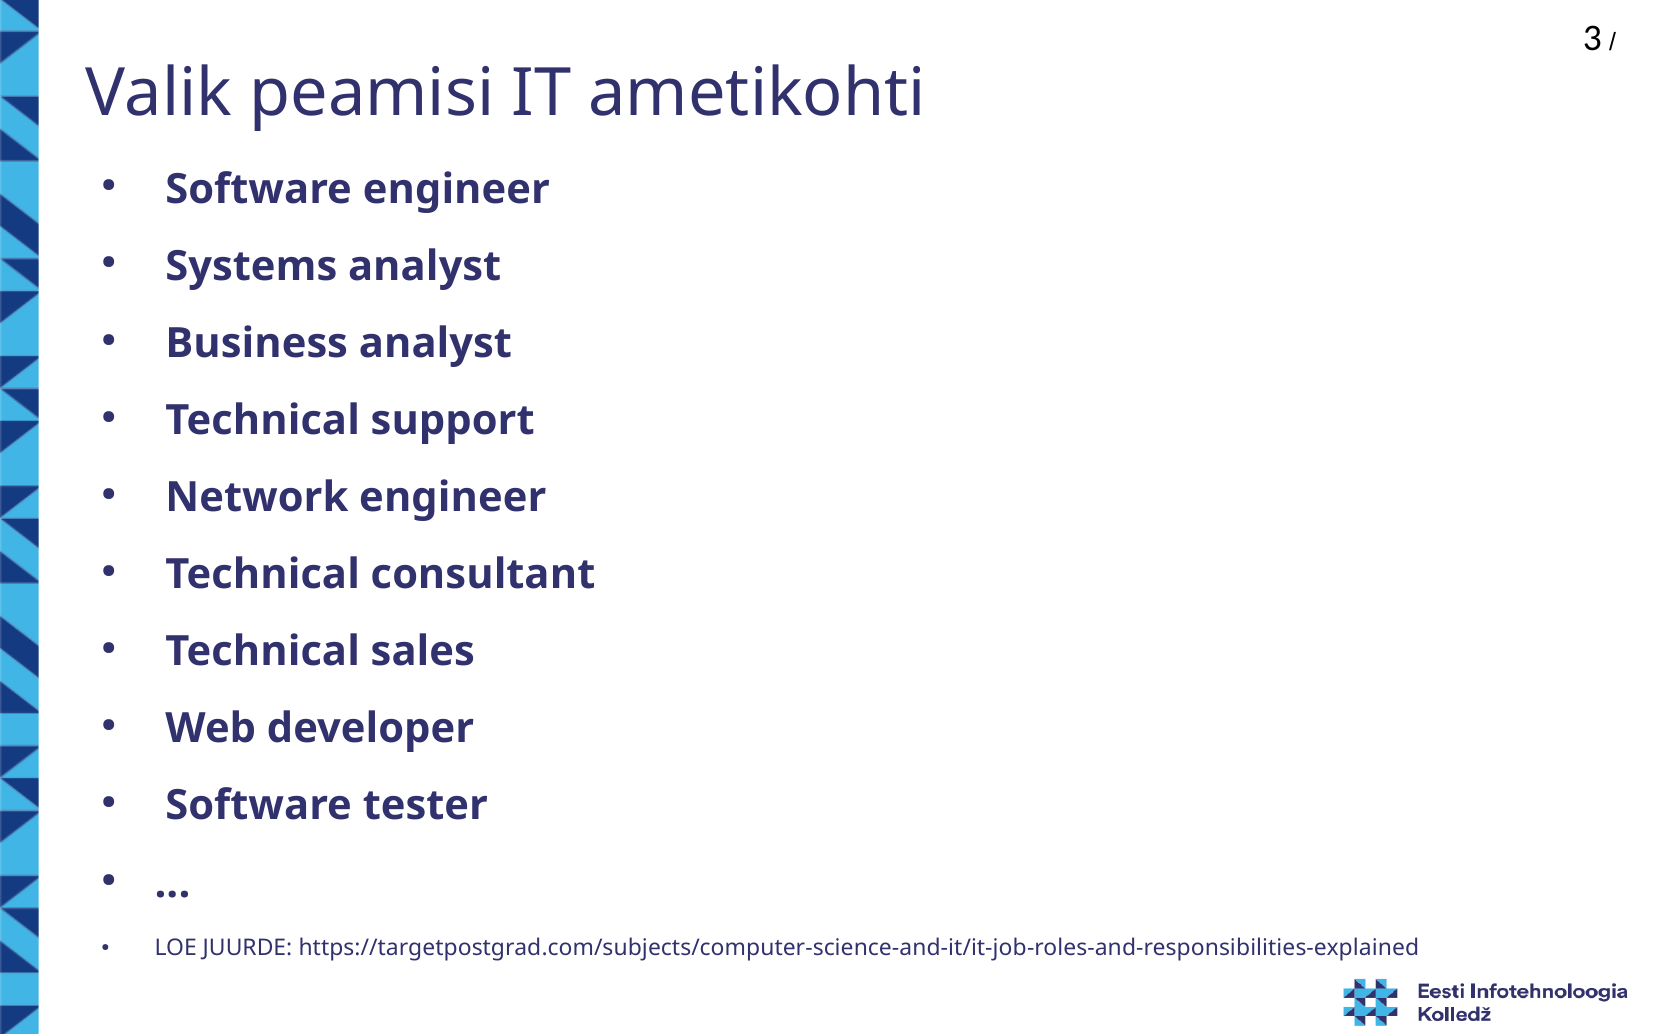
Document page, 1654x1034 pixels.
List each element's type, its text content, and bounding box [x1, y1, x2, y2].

title Valik peamisi IT ametikohti [70, 41, 1630, 130]
list Software engineer Systems analyst Business analyst Technical support Network engineer Technical consultant Technical sales Web developer Software tester ... LOE JUURDE: https://targetpostgrad.com/subjects/computer-science-and-it/it-job-roles-and-responsibilities-explained [68, 153, 1630, 957]
